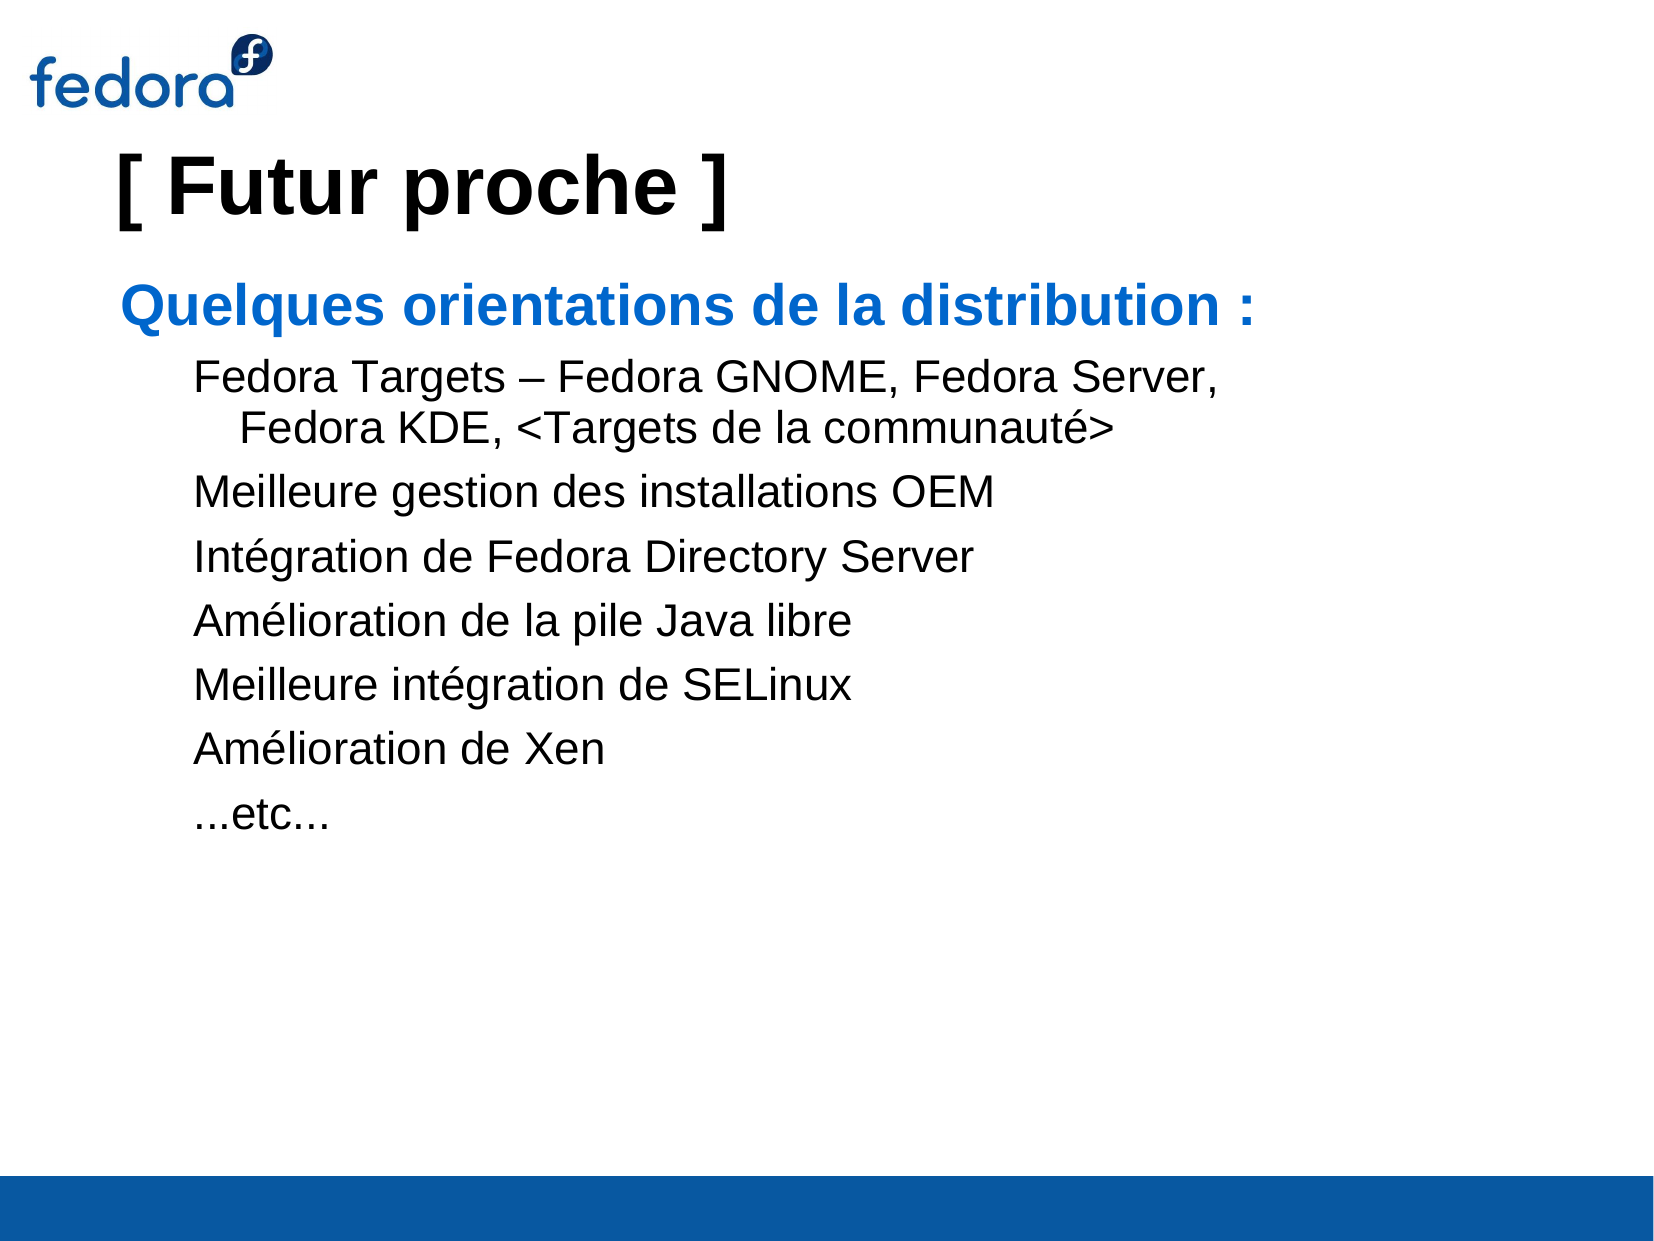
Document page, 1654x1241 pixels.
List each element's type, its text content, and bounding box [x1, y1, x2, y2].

picture [0, 1176, 1654, 1241]
list Quelques orientations de la distribution : Fedora Targets – Fedora GNOME, Fedora Server, Fedora KDE, <Targets de la communauté> Meilleure gestion des installations OEM Intégration de Fedora Directory Server Amélioration de la pile Java libre Meilleure intégration de SELinux Amélioration de Xen ...etc... [118, 272, 1523, 1141]
picture [22, 27, 277, 115]
title [ Futur proche ] [115, 122, 1521, 249]
